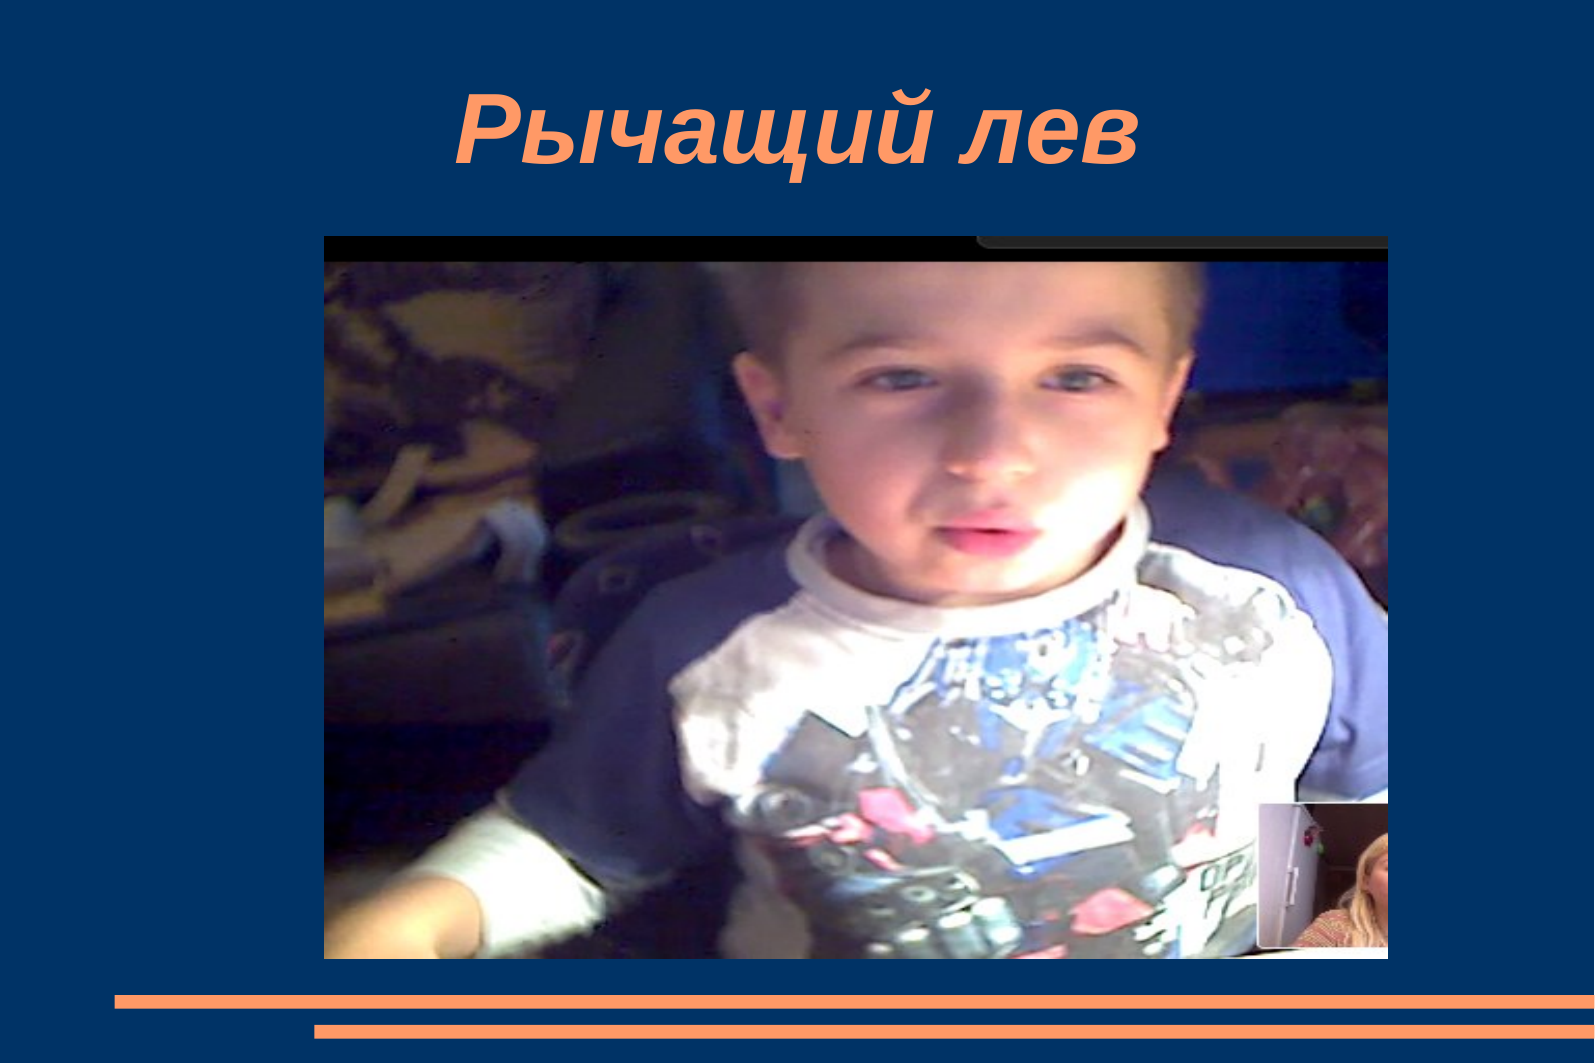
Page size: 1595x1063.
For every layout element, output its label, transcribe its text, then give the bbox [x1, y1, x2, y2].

picture [324, 236, 1388, 959]
title Рычащий лев [117, 39, 1479, 218]
